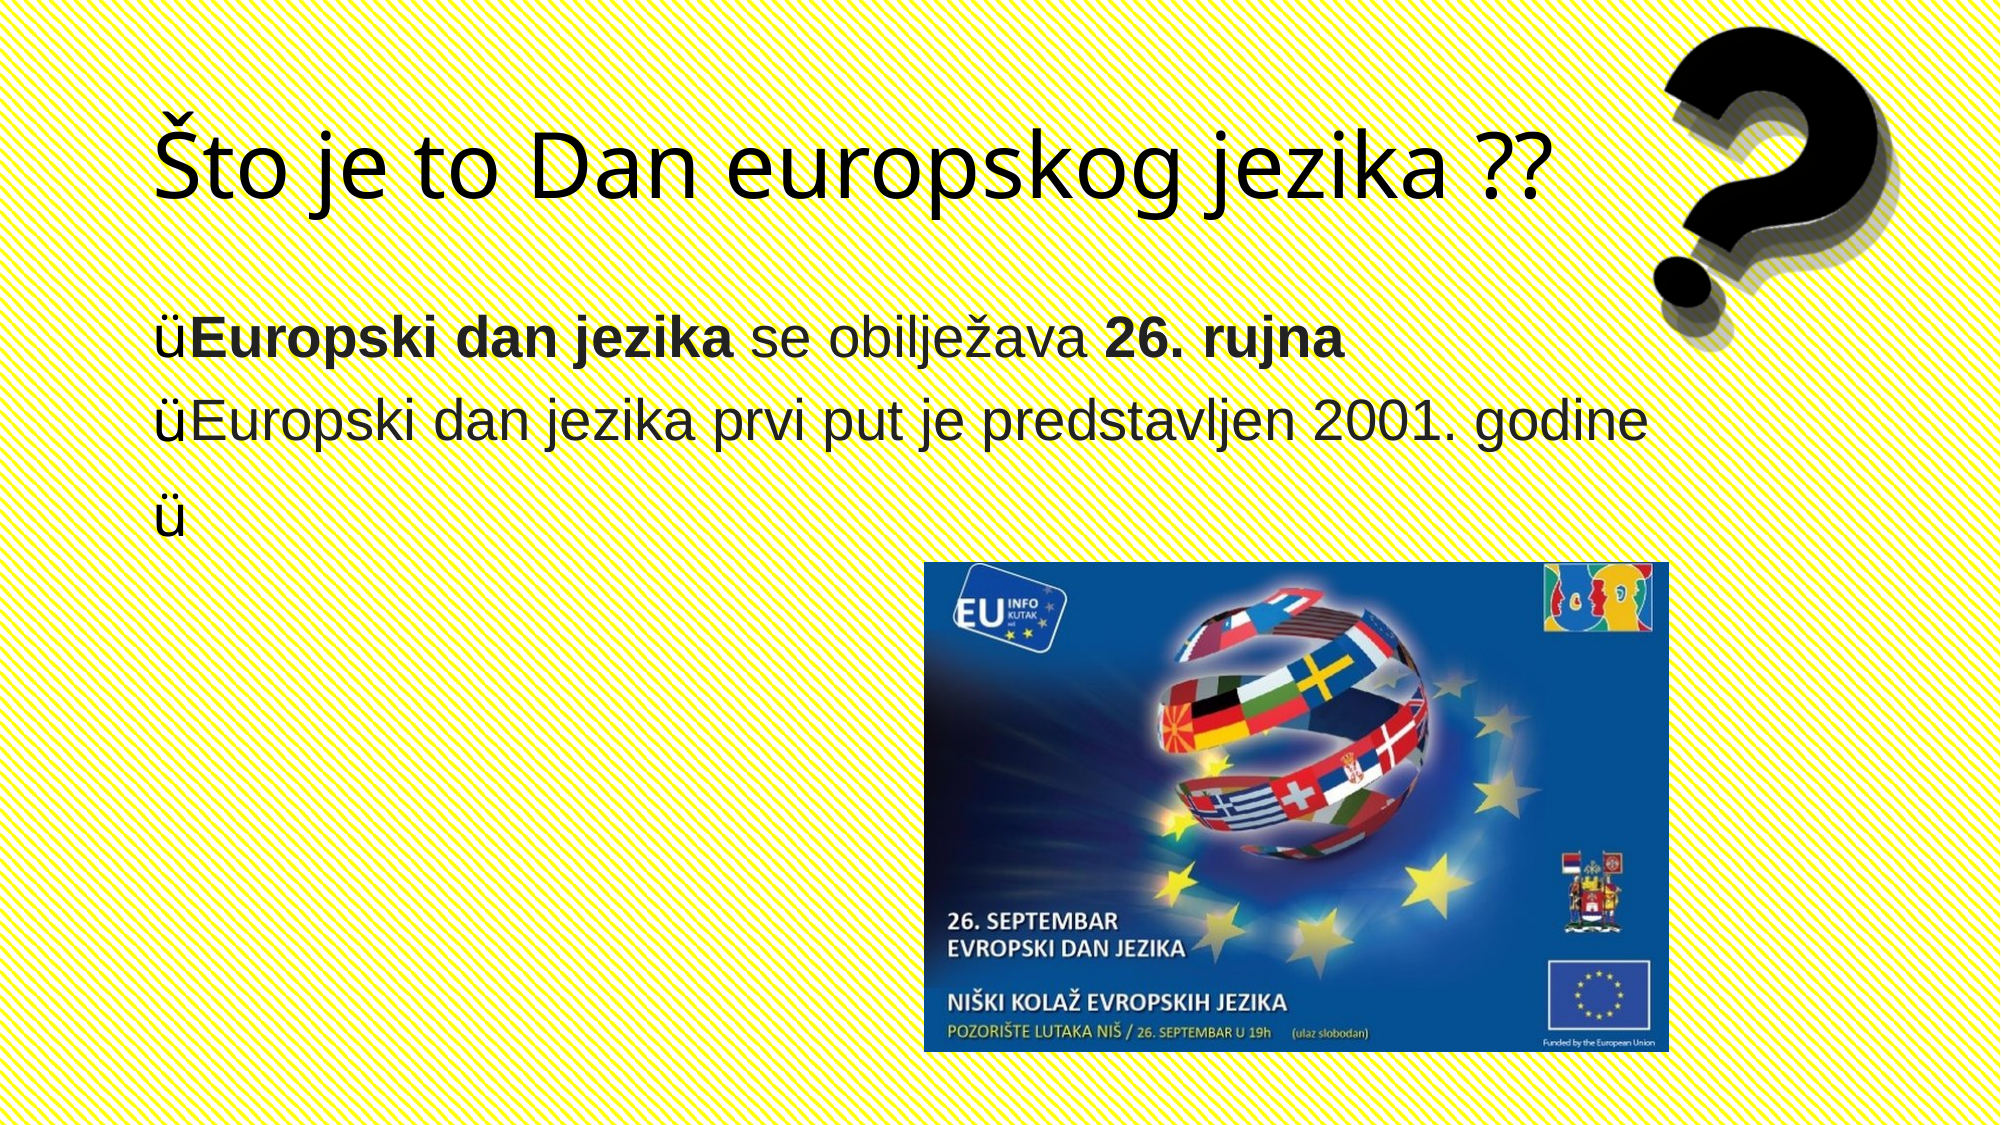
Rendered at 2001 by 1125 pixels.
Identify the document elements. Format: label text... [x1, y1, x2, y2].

picture [924, 562, 1669, 1052]
picture [1558, 0, 1934, 402]
list Europski dan jezika se obilježava 26. rujna Europski dan jezika prvi put je predstavljen 2001. godine [137, 299, 1863, 1014]
title Što je to Dan europskog jezika ?? [137, 59, 1596, 278]
